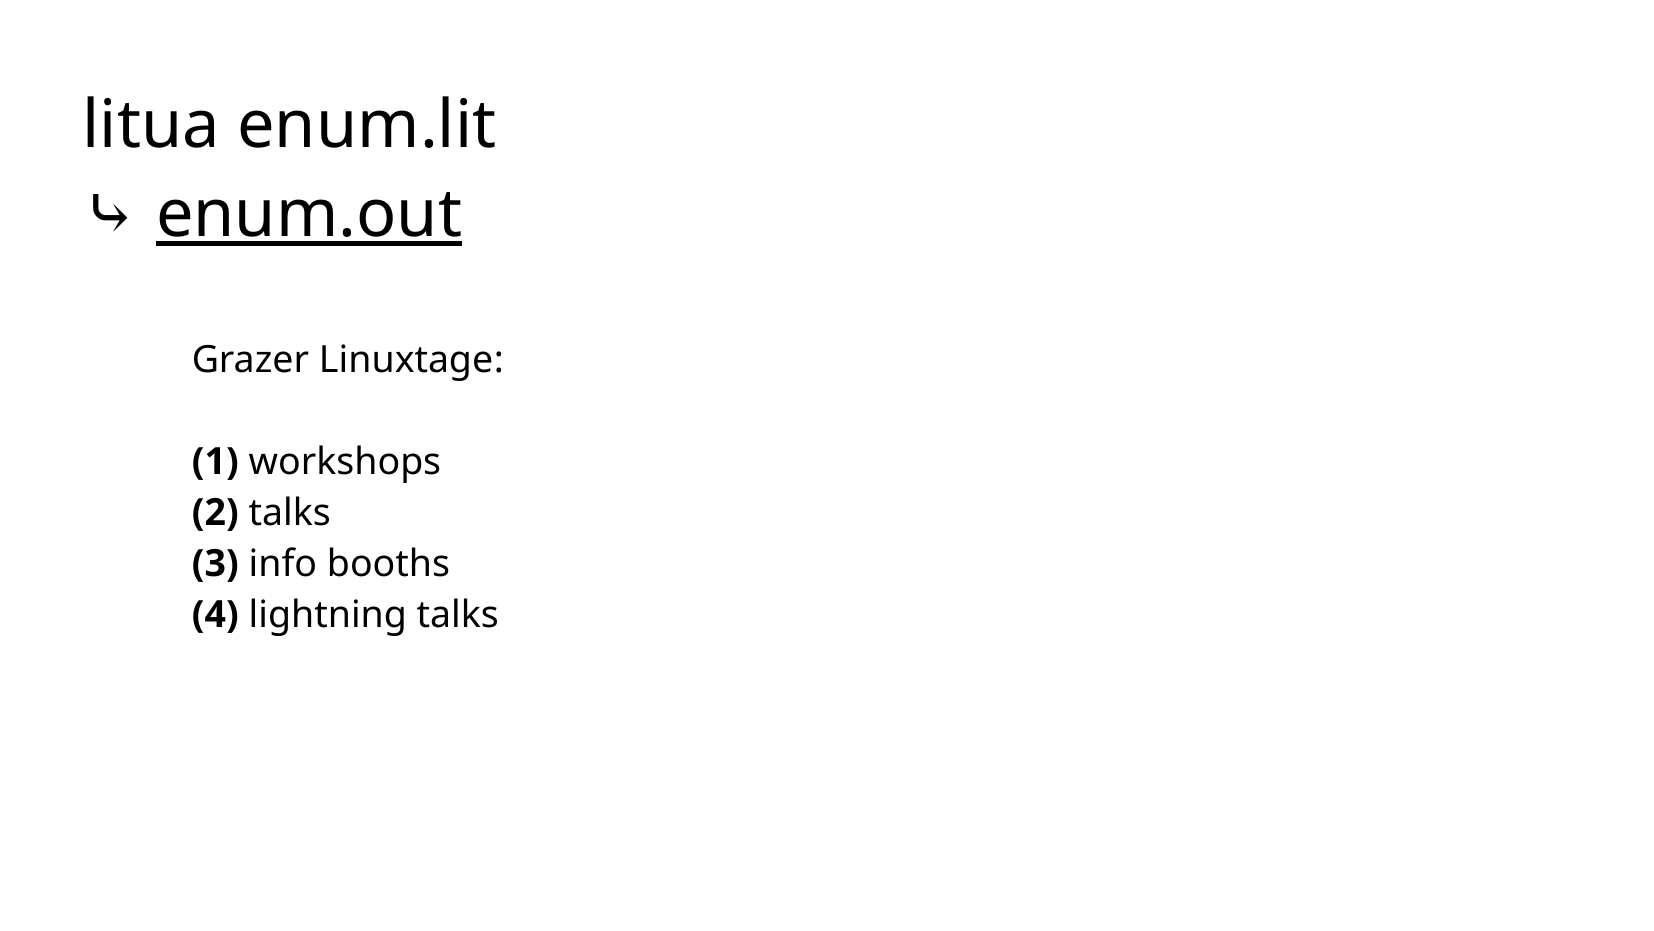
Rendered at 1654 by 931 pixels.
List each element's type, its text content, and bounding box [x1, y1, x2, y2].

text_box ⤷ enum.out [82, 125, 1571, 296]
text_box litua enum.lit [82, 37, 1571, 125]
text_box Grazer Linuxtage: (1) workshops (2) talks (3) info booths (4) lightning talks [177, 324, 1211, 697]
